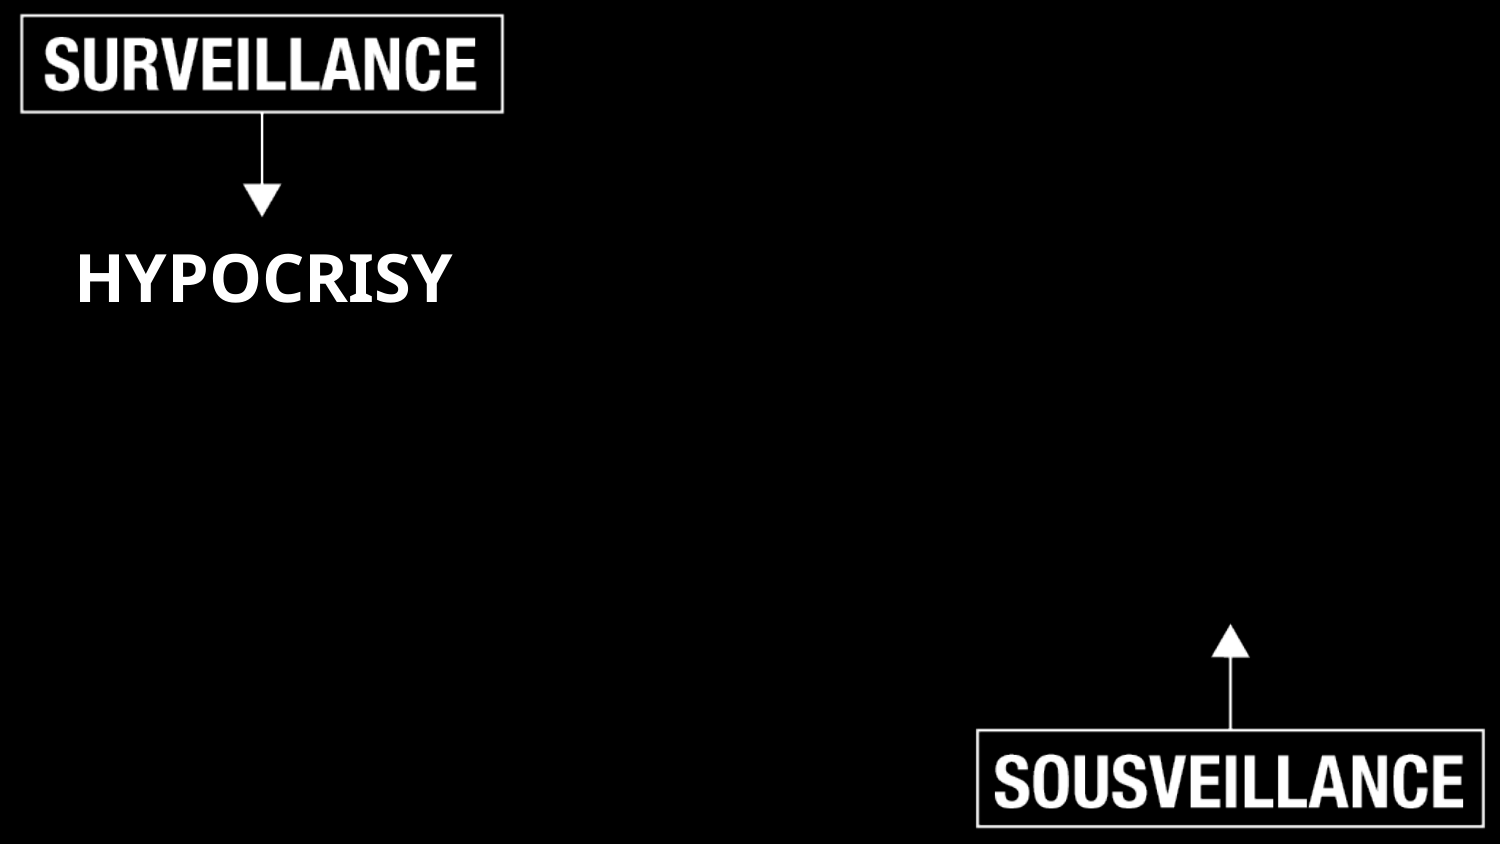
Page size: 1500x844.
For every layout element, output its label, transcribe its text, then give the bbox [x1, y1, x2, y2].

picture [14, 0, 632, 844]
picture [959, 12, 1500, 844]
text_box HYPOCRISY [59, 228, 469, 324]
